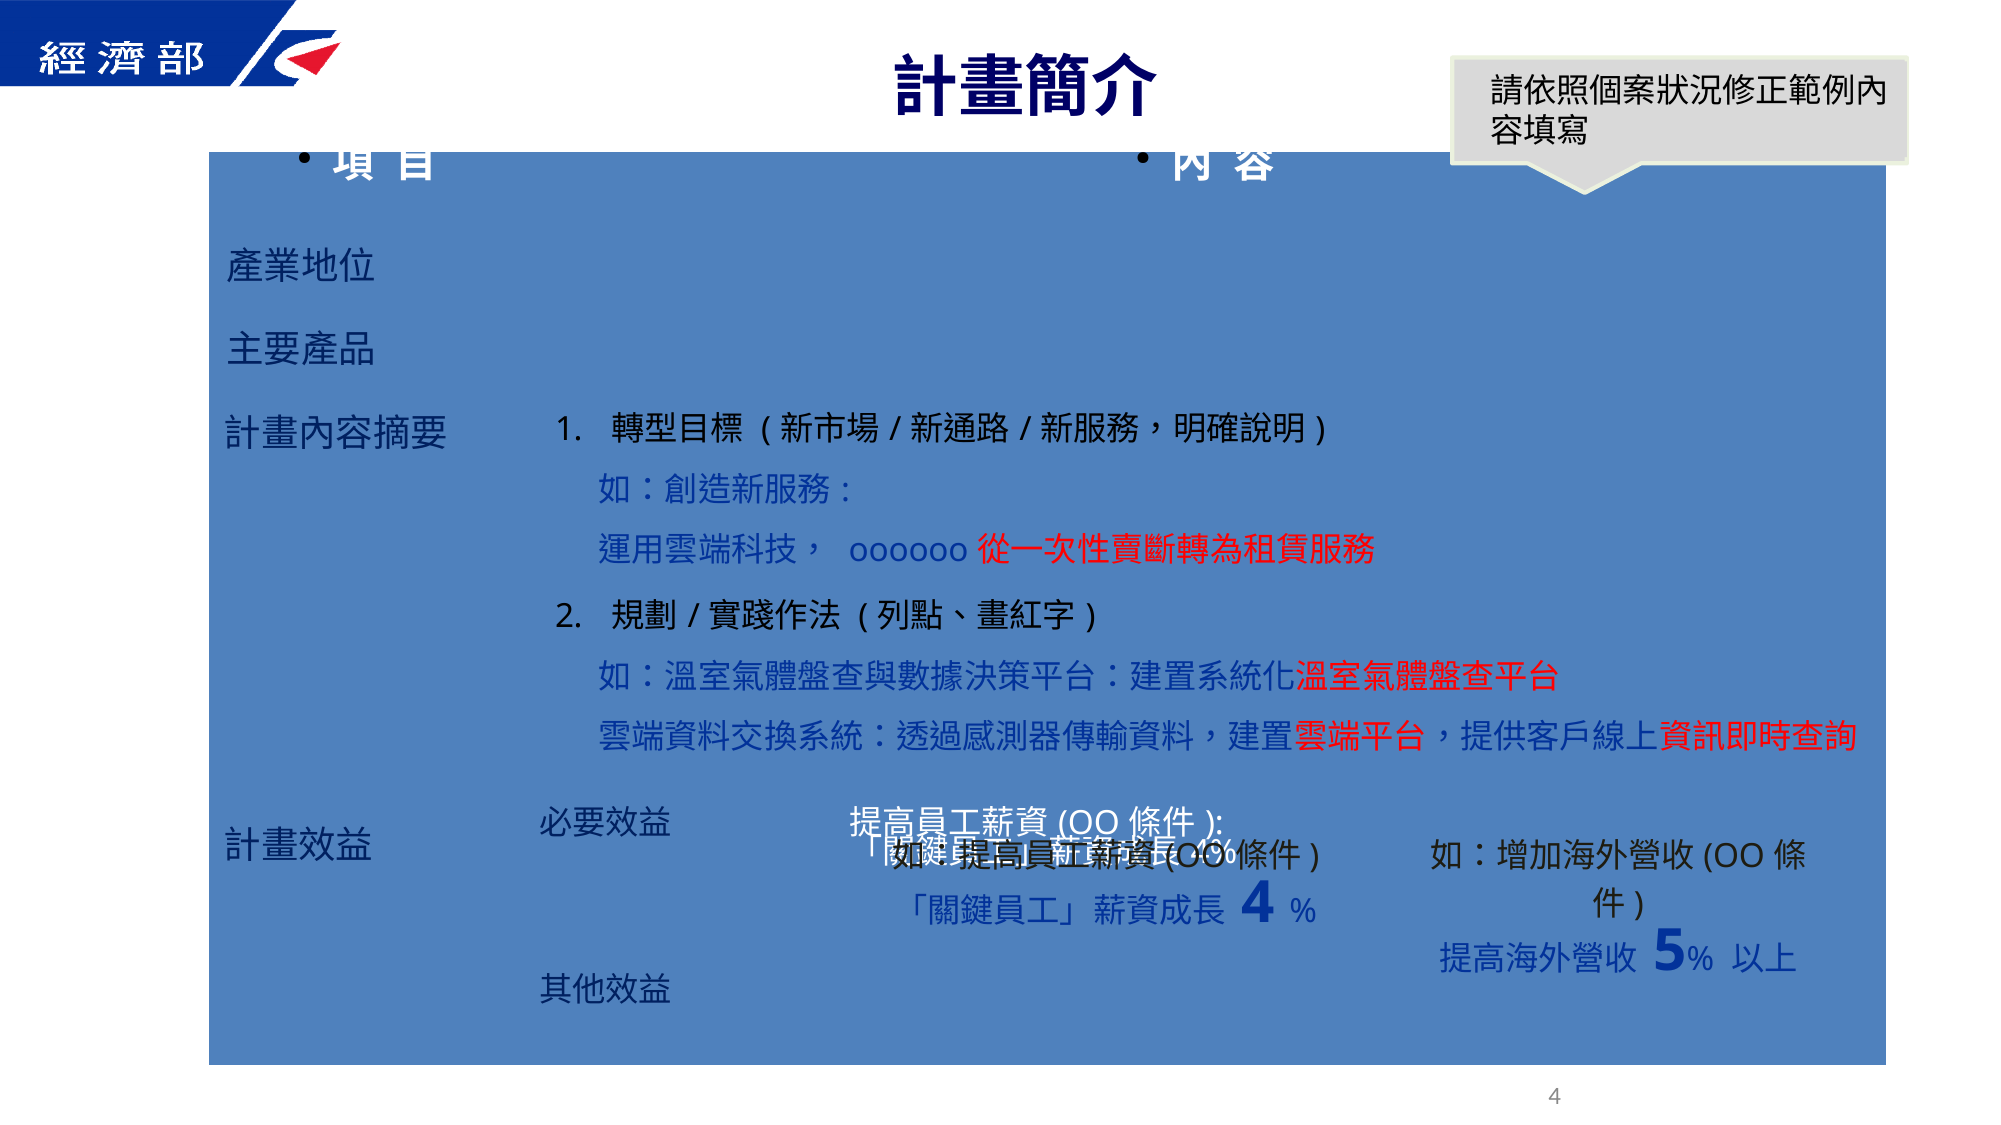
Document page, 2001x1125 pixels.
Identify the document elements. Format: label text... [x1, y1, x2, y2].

table_cell 主要產品 [209, 319, 525, 402]
table_cell 計畫效益 [209, 815, 525, 1065]
title 計畫簡介 [350, 7, 1701, 152]
table_cell [1366, 815, 1886, 963]
table_cell 轉型目標 (新市場/新通路/新服務，明確說明) 如：創造新服務: 運用雲端科技， oooooo從一次性賣斷轉為租賃服務 規劃/實踐作法 (列點、畫紅字) 如：溫室氣體盤查與數據決策平台：建置系統化溫室氣體盤查平台 雲端資料交換系統：透過感測器傳輸資料，建置雲端平台，提供客戶線上資訊即時查詢 [525, 402, 1886, 815]
table_header 內容 [1180, 156, 1188, 166]
table_header 項目 [406, 158, 425, 163]
table_cell [525, 319, 1886, 402]
text_box 請依照個案狀況修正範例內容填寫 [1474, 61, 1907, 158]
table_header 內容 [1196, 156, 1204, 166]
text_box 如：提高員工薪資(OO條件) 「關鍵員工」薪資成長 4 % [862, 818, 1335, 942]
table_cell 計畫內容摘要 [209, 402, 525, 815]
table_cell 產業地位 [209, 236, 525, 319]
table_header 項目 [209, 152, 525, 236]
text_box 如：增加海外營收(OO條件) 提高海外營收 5% 以上 [1385, 819, 1838, 990]
text_box [1452, 57, 1907, 193]
text_box 3 [1533, 1065, 2000, 1125]
table_header 內容 [525, 152, 1886, 236]
table_header 項目 [406, 168, 425, 173]
table_cell [525, 236, 1886, 319]
table_cell 必要效益 [552, 815, 561, 825]
table_cell 提高員工薪資(OO條件): 「關鍵員工」薪資成長4% [835, 815, 1366, 963]
table_cell [835, 963, 1886, 1065]
table_cell 其他效益 [525, 963, 835, 1065]
table_cell 必要效益 [525, 815, 835, 963]
